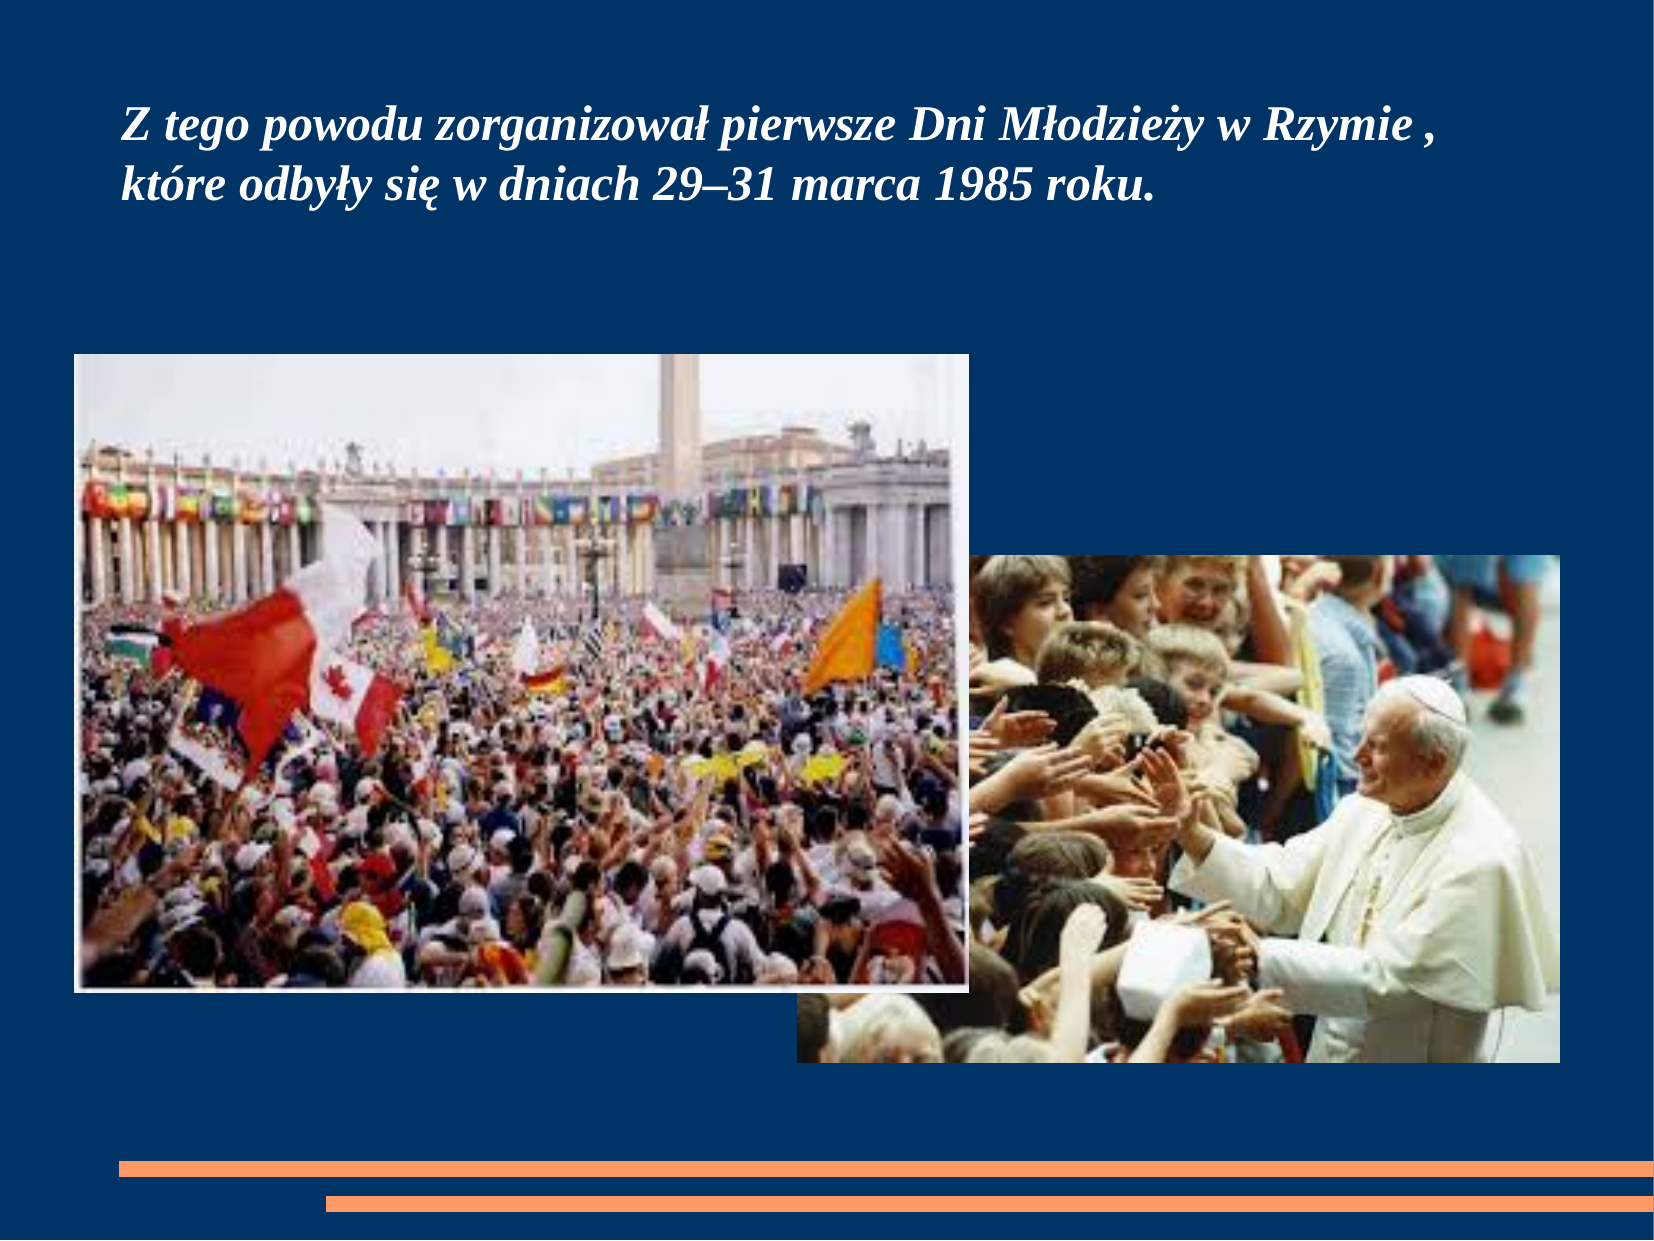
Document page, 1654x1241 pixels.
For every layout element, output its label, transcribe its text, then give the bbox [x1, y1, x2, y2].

picture [74, 354, 1560, 1063]
title Z tego powodu zorganizował pierwsze Dni Młodzieży w Rzymie , które odbyły się w dniach 29–31 marca 1985 roku. [121, 46, 1534, 254]
